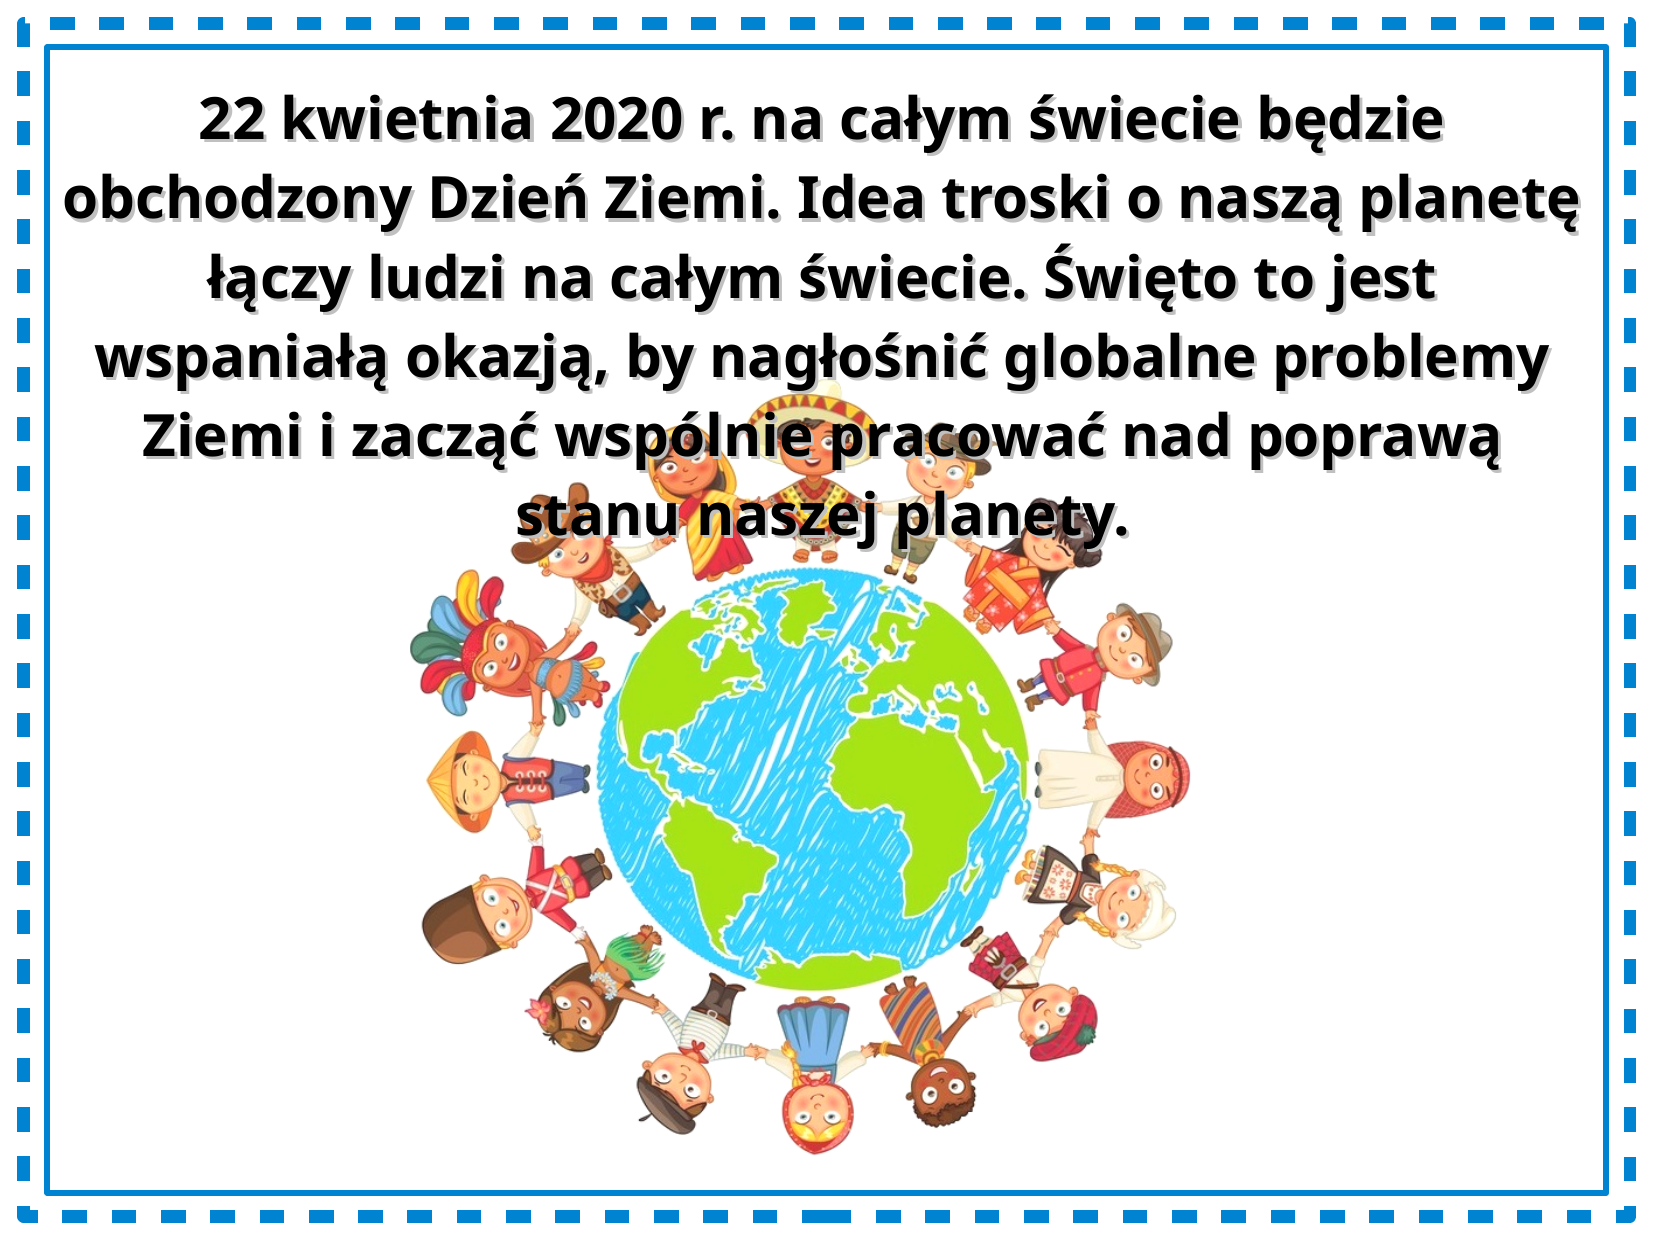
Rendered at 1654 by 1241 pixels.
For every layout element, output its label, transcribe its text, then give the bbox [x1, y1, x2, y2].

text_box [23, 23, 1630, 1217]
list 22 kwietnia 2020 r. na całym świecie będzie obchodzony Dzień Ziemi. Idea troski o naszą planetę łączy ludzi na całym świecie. Święto to jest wspaniałą okazją, by nagłośnić globalne problemy Ziemi i zacząć wspólnie pracować nad poprawą stanu naszej planety. [0, 77, 1591, 456]
picture [200, 456, 1489, 1182]
